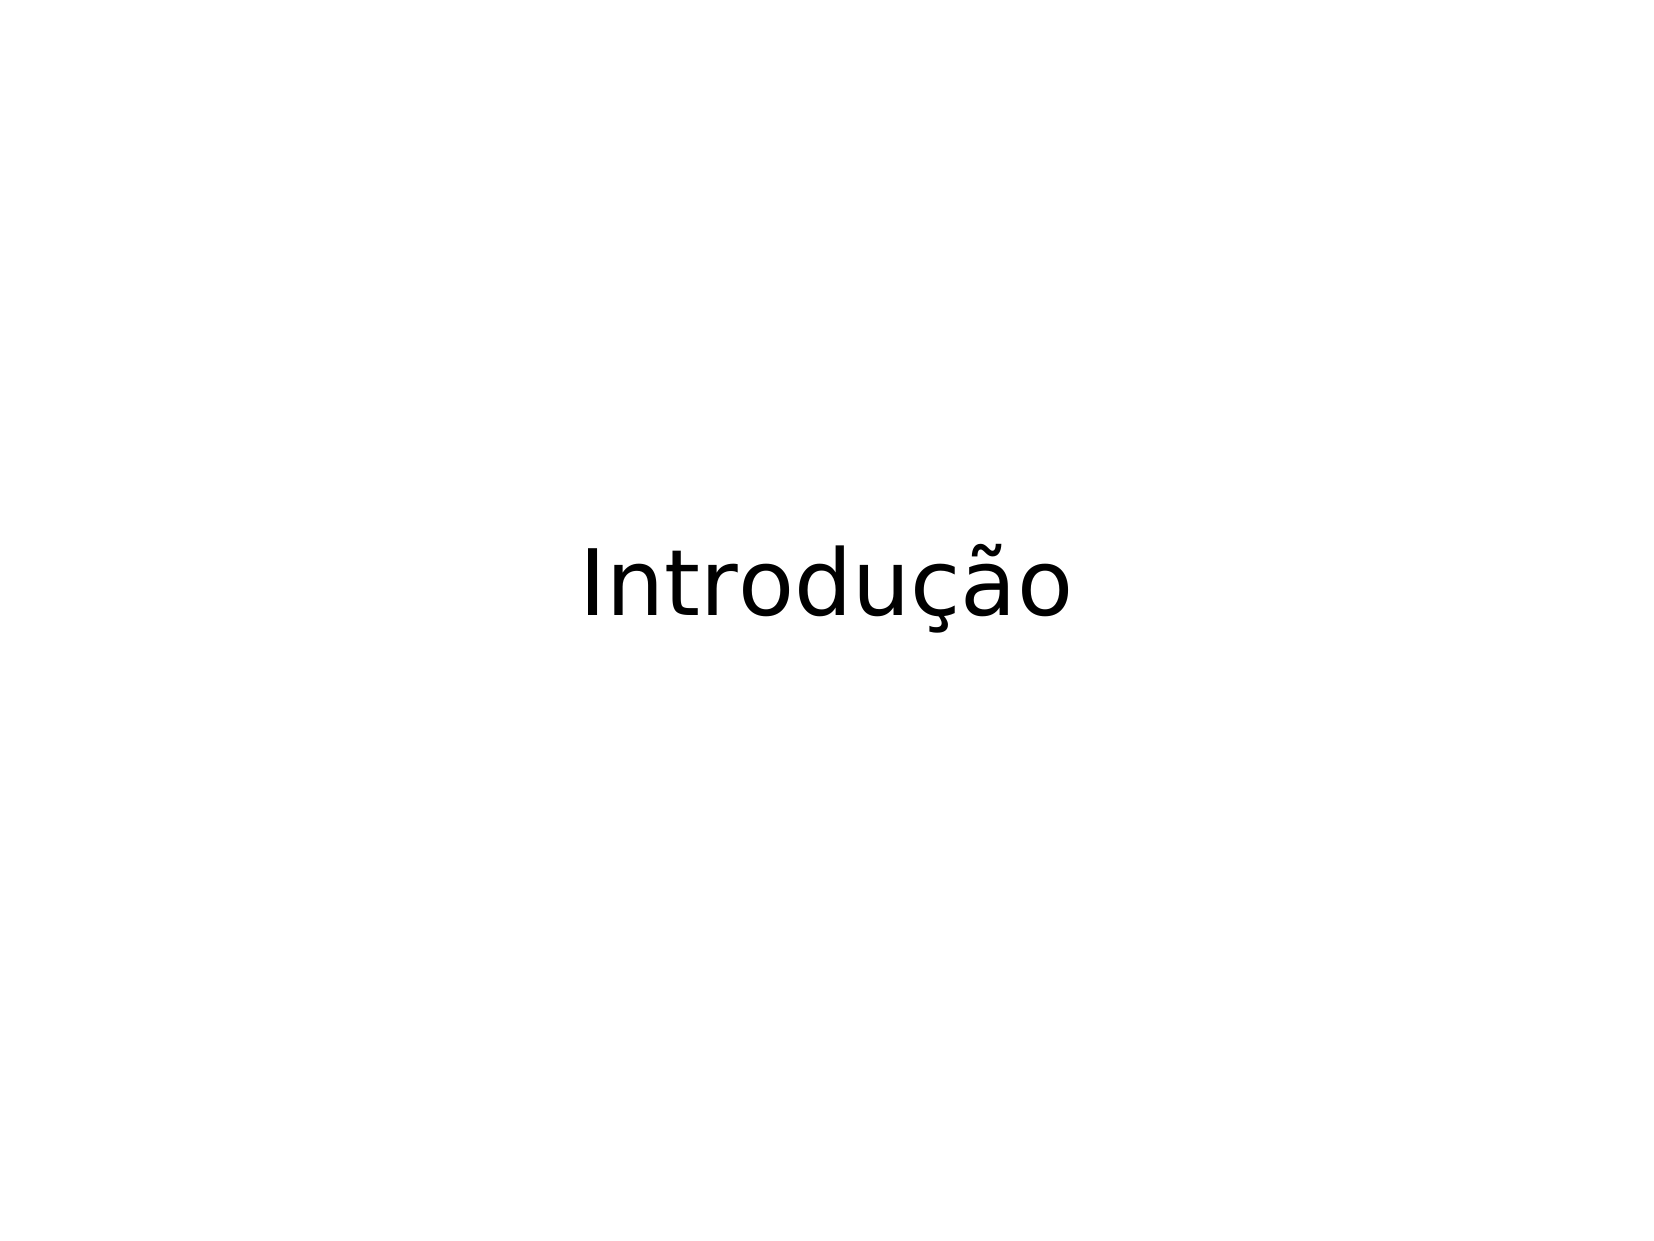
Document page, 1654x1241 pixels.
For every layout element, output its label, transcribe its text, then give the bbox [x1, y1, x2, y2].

title Introdução [82, 480, 1571, 688]
